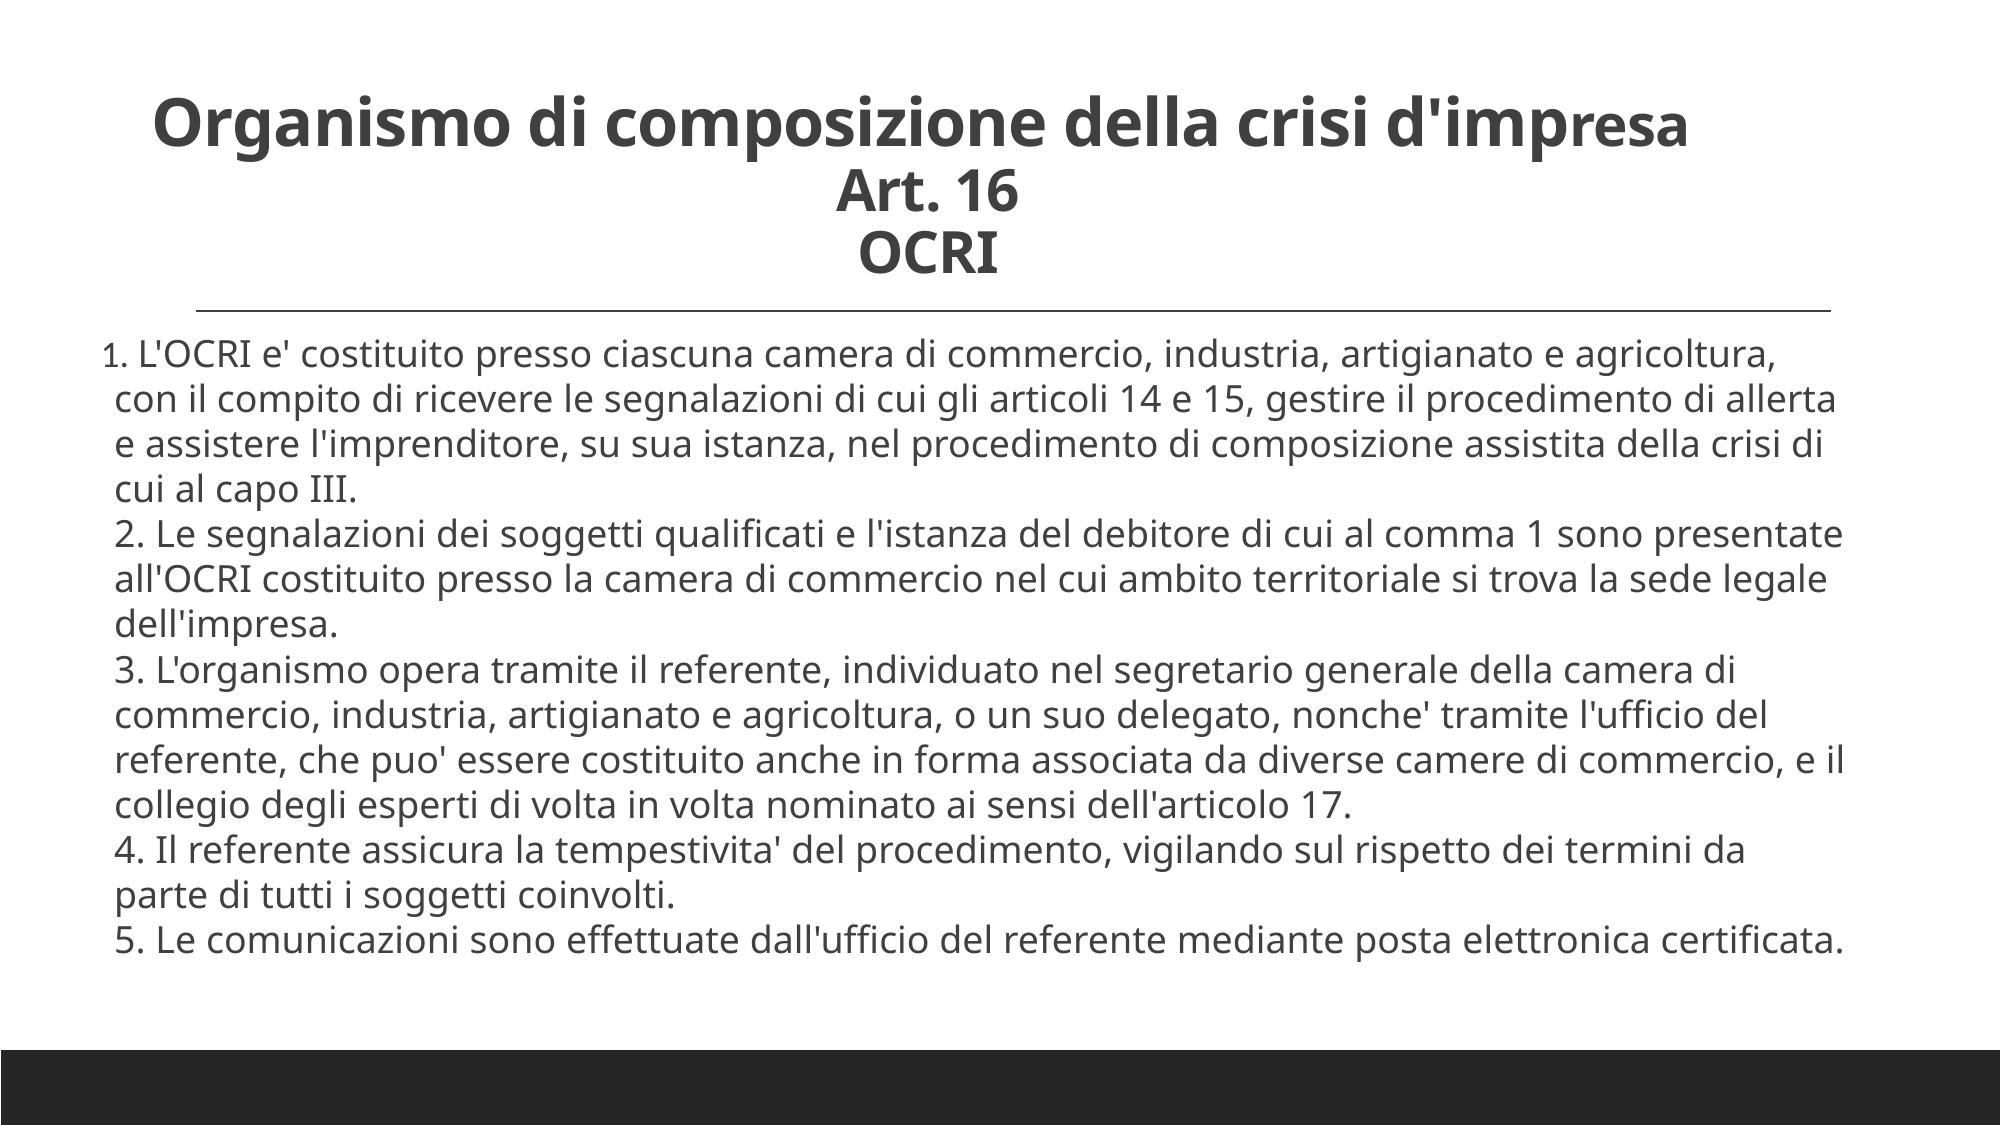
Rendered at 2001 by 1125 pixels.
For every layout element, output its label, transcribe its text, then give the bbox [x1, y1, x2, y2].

list 1. L'OCRI e' costituito presso ciascuna camera di commercio, industria, artigianato e agricoltura, con il compito di ricevere le segnalazioni di cui gli articoli 14 e 15, gestire il procedimento di allerta e assistere l'imprenditore, su sua istanza, nel procedimento di composizione assistita della crisi di cui al capo III. 2. Le segnalazioni dei soggetti qualificati e l'istanza del debitore di cui al comma 1 sono presentate all'OCRI costituito presso la camera di commercio nel cui ambito territoriale si trova la sede legale dell'impresa. 3. L'organismo opera tramite il referente, individuato nel segretario generale della camera di commercio, industria, artigianato e agricoltura, o un suo delegato, nonche' tramite l'ufficio del referente, che puo' essere costituito anche in forma associata da diverse camere di commercio, e il collegio degli esperti di volta in volta nominato ai sensi dell'articolo 17. 4. Il referente assicura la tempestivita' del procedimento, vigilando sul rispetto dei termini da parte di tutti i soggetti coinvolti. 5. Le comunicazioni sono effettuate dall'ufficio del referente mediante posta elettronica certificata. [87, 322, 1852, 997]
title Organismo di composizione della crisi d'impresa Art. 16 OCRI [87, 45, 1770, 322]
